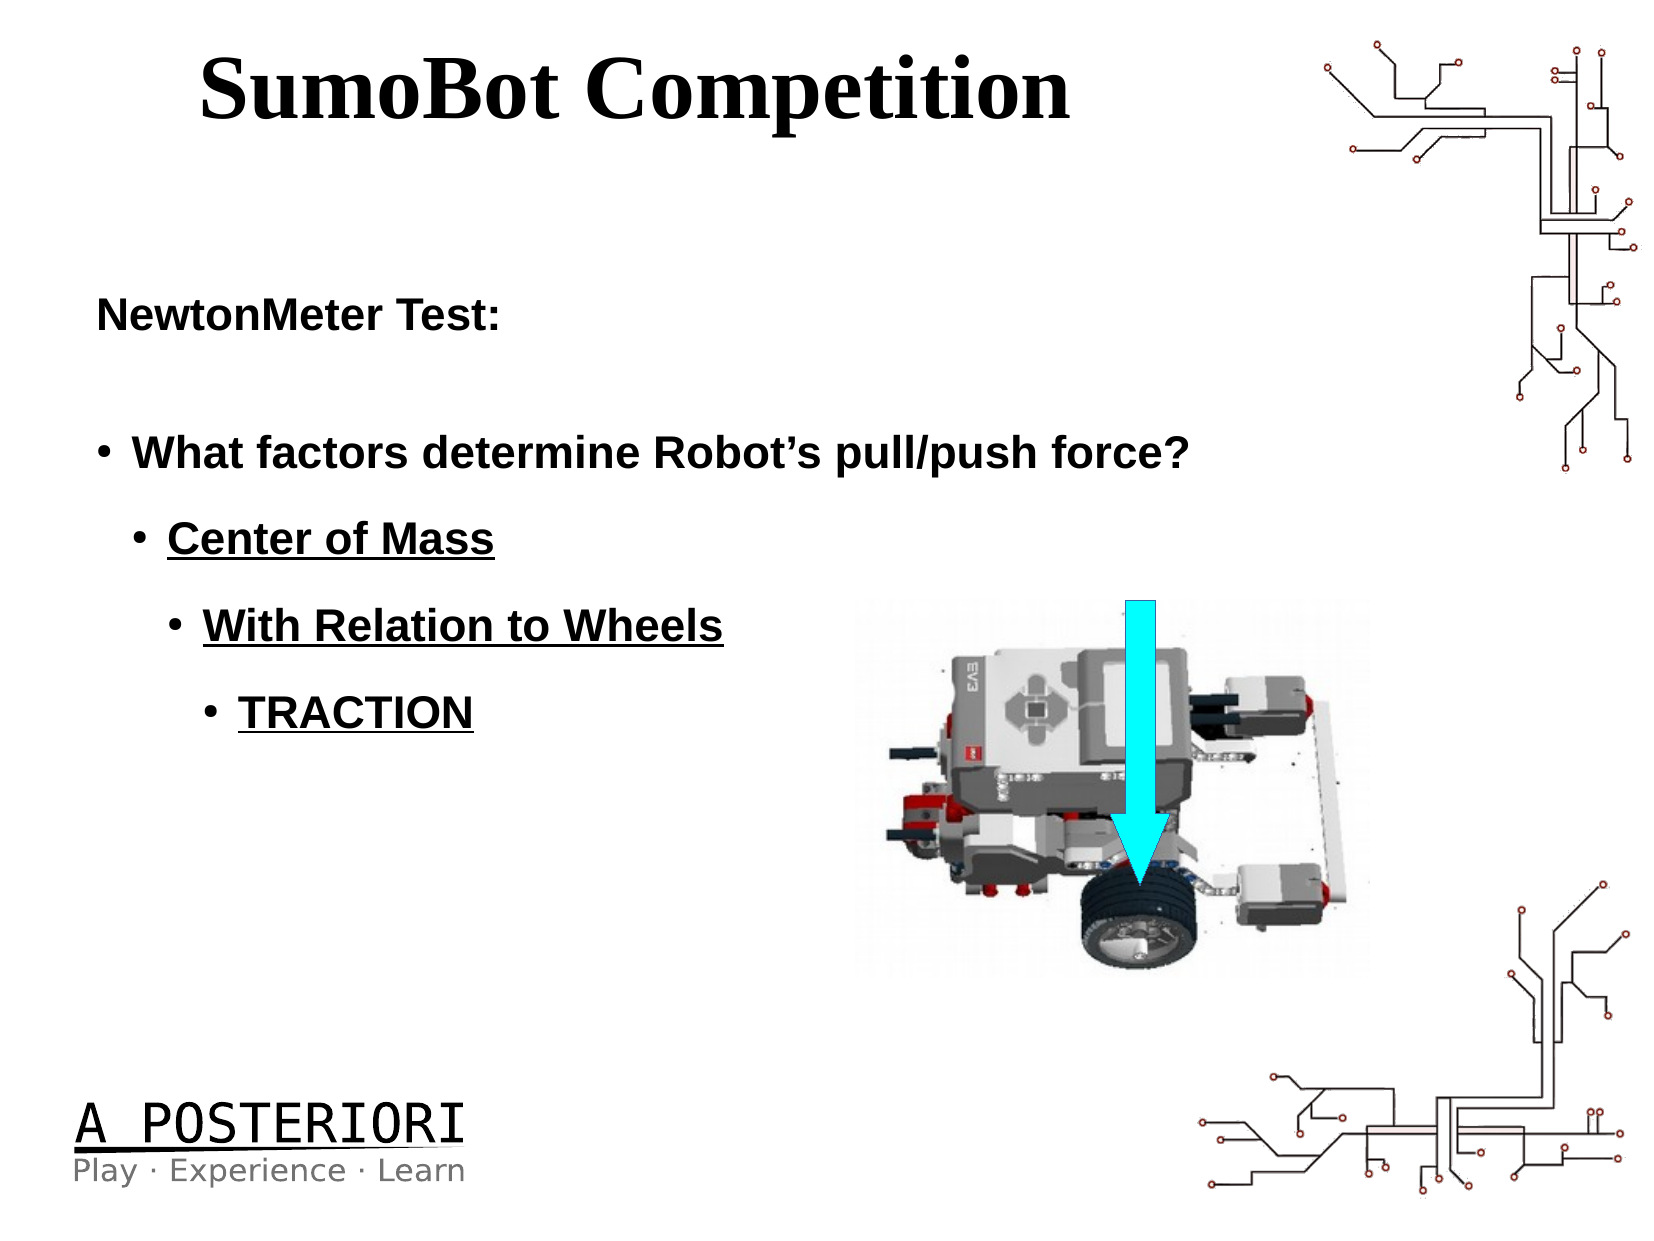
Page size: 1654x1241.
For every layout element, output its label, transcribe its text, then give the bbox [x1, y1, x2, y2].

text_box NewtonMeter Test: What factors determine Robot’s pull/push force? Center of Mass With Relation to Wheels TRACTION [81, 281, 1432, 880]
picture [1305, 35, 1643, 496]
picture [855, 599, 1636, 1201]
picture [73, 1101, 466, 1189]
title SumoBot Competition [11, 0, 1261, 190]
text_box [1110, 600, 1171, 886]
